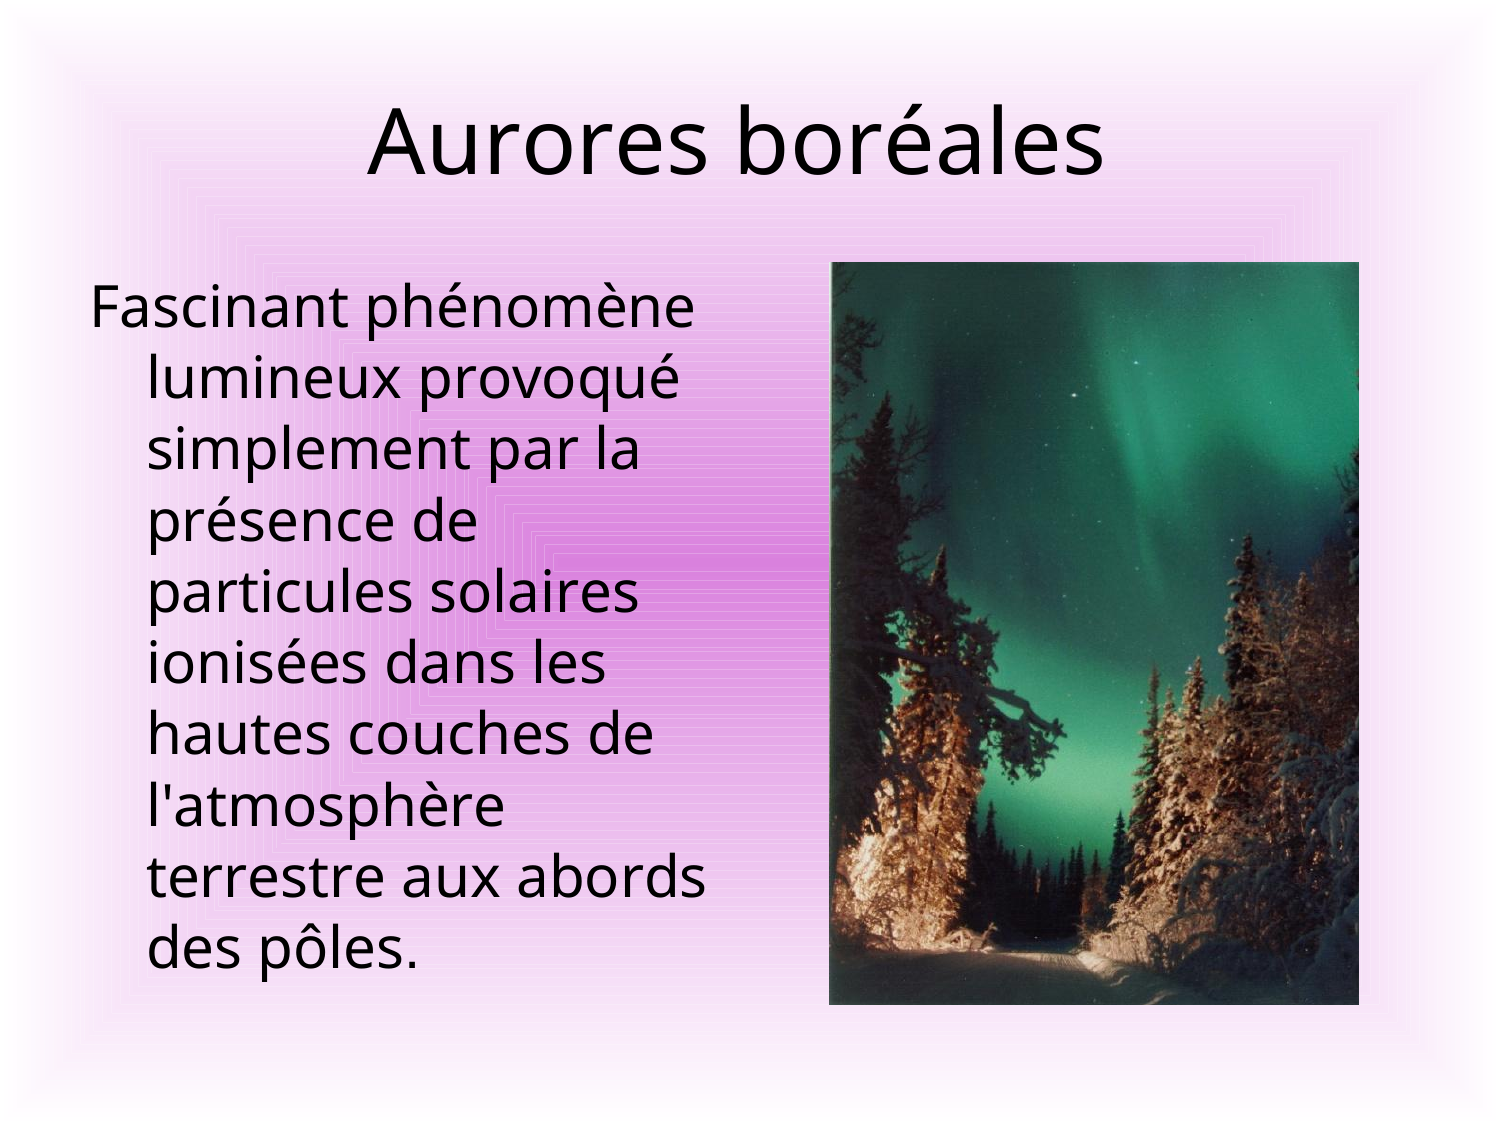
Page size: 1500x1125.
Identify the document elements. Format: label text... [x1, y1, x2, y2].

title Aurores boréales [75, 45, 1426, 233]
picture [829, 262, 1359, 1005]
list Fascinant phénomène lumineux provoqué simplement par la présence de particules solaires ionisées dans les hautes couches de l'atmosphère terrestre aux abords des pôles. [75, 262, 738, 1006]
